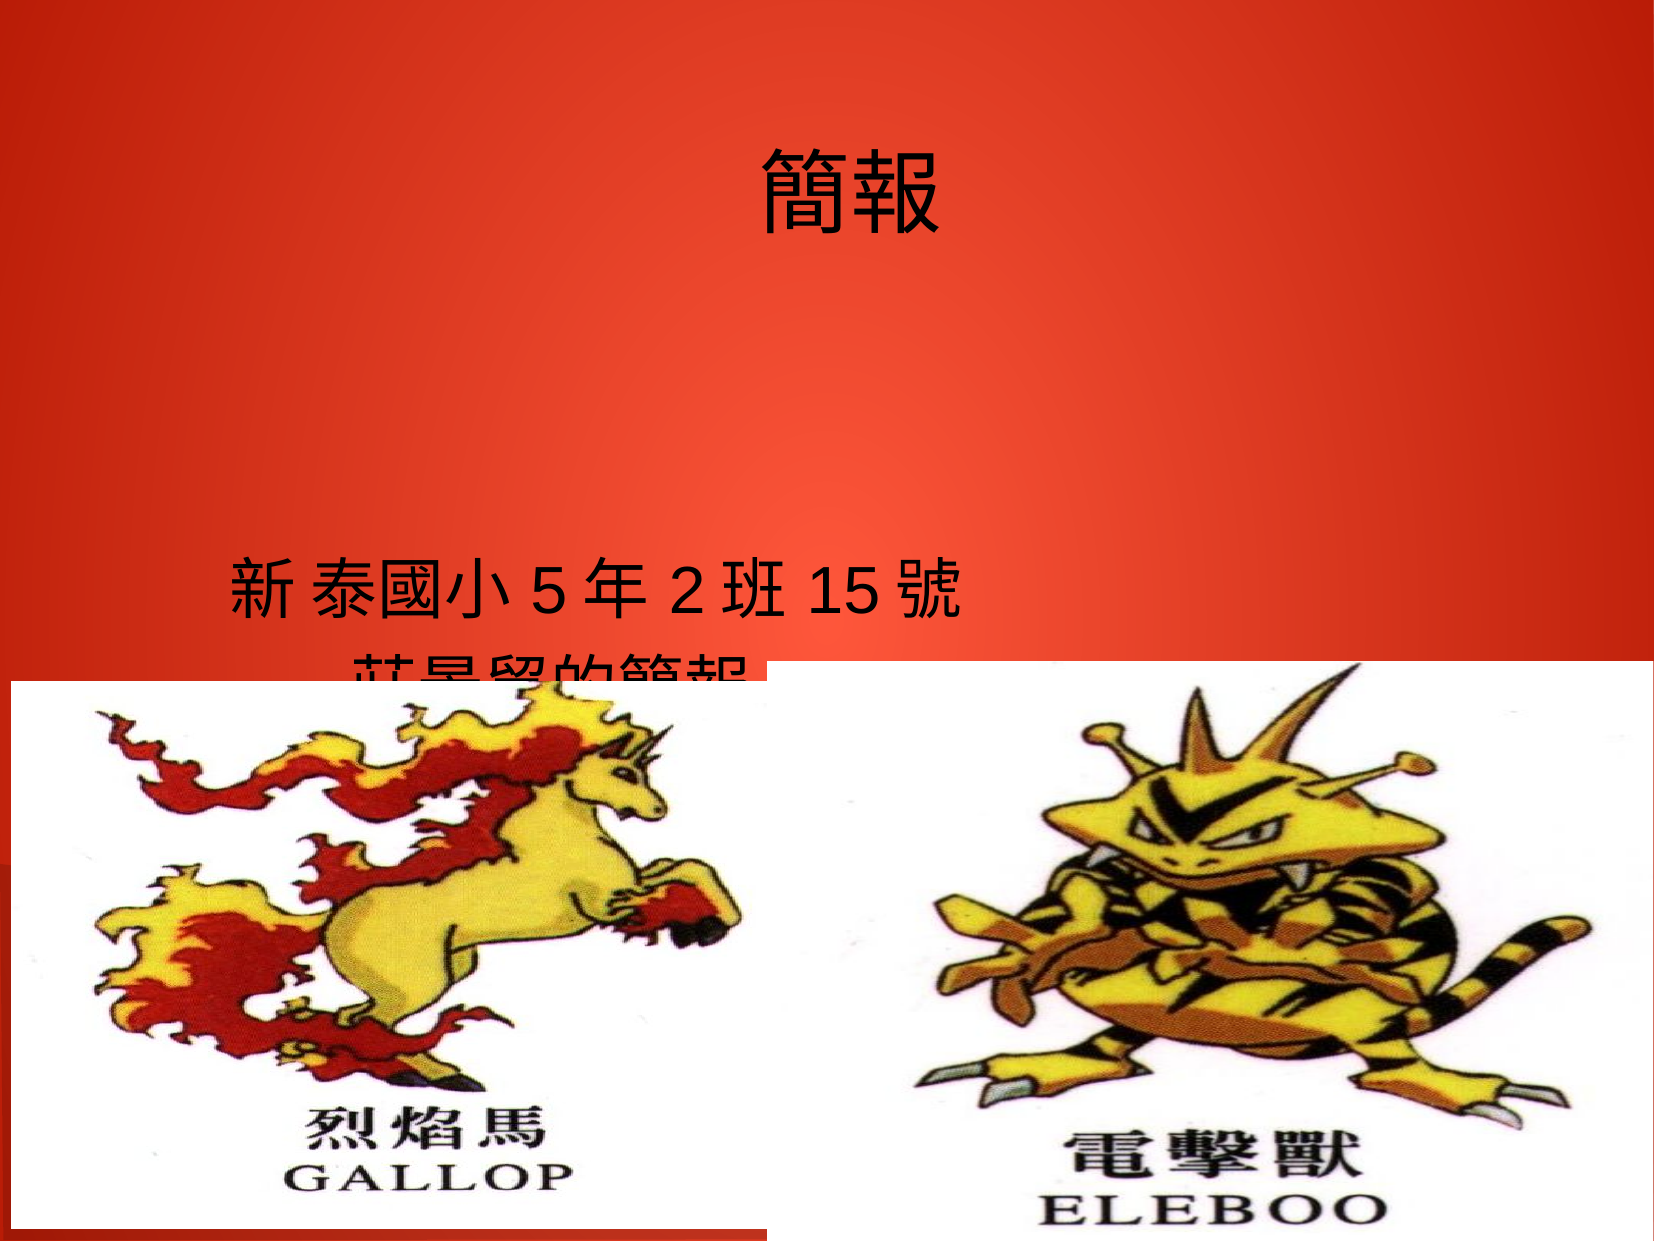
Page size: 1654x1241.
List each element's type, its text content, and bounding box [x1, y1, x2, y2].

title 簡報 [106, 83, 1595, 291]
subtitle 新 泰國小5年2班15號 莊景貿的簡報 [189, 272, 1654, 681]
picture [11, 661, 1654, 1241]
